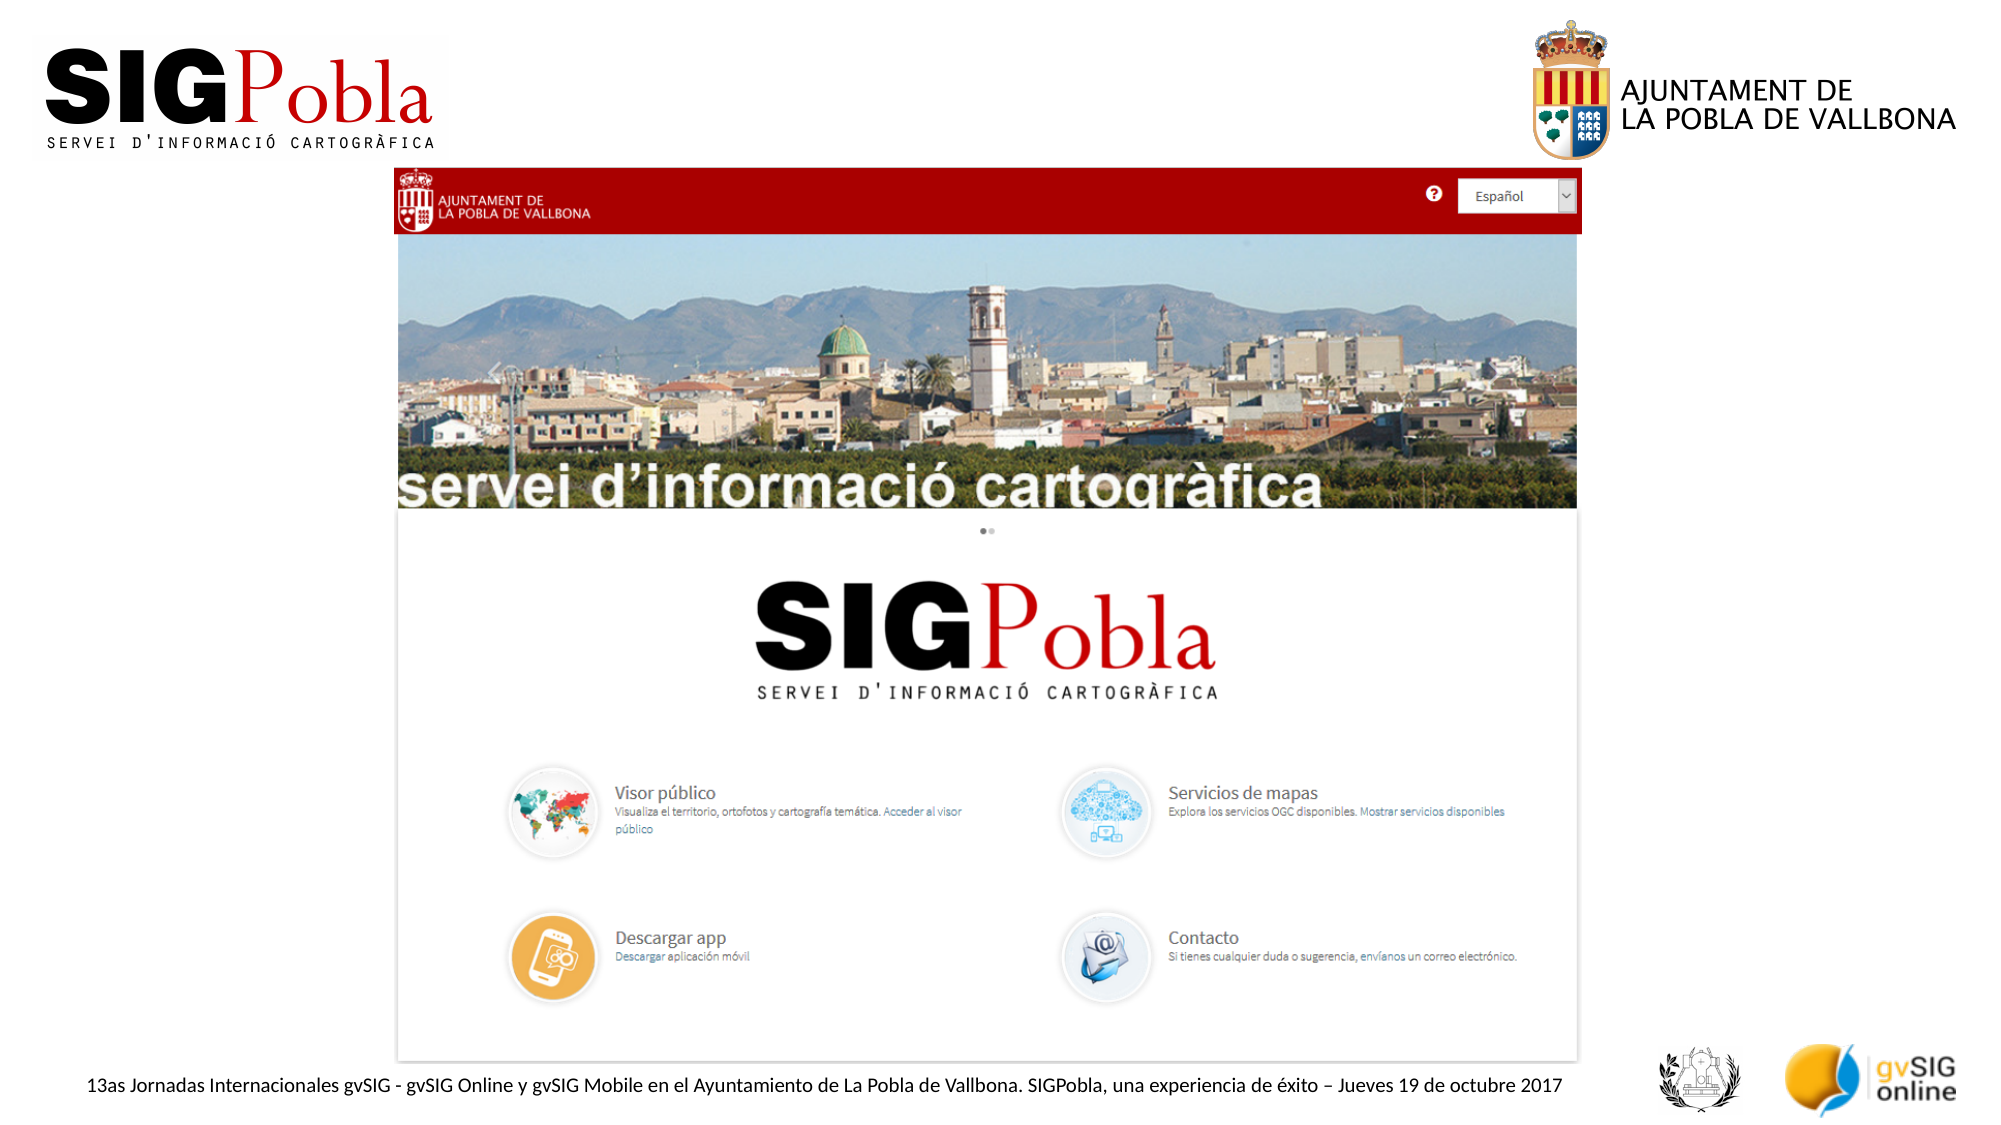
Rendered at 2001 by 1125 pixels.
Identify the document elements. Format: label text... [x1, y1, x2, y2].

picture [394, 167, 1582, 1064]
picture [32, 35, 449, 161]
picture [1533, 20, 1956, 161]
picture [1785, 1044, 1956, 1118]
picture [1656, 1044, 1745, 1117]
text_box 13as Jornadas Internacionales gvSIG - gvSIG Online y gvSIG Mobile en el Ayuntamiento de La Pobla de Vallbona. SIGPobla, una experiencia de éxito – Jueves 19 de octubre 2017 [71, 1063, 1593, 1105]
